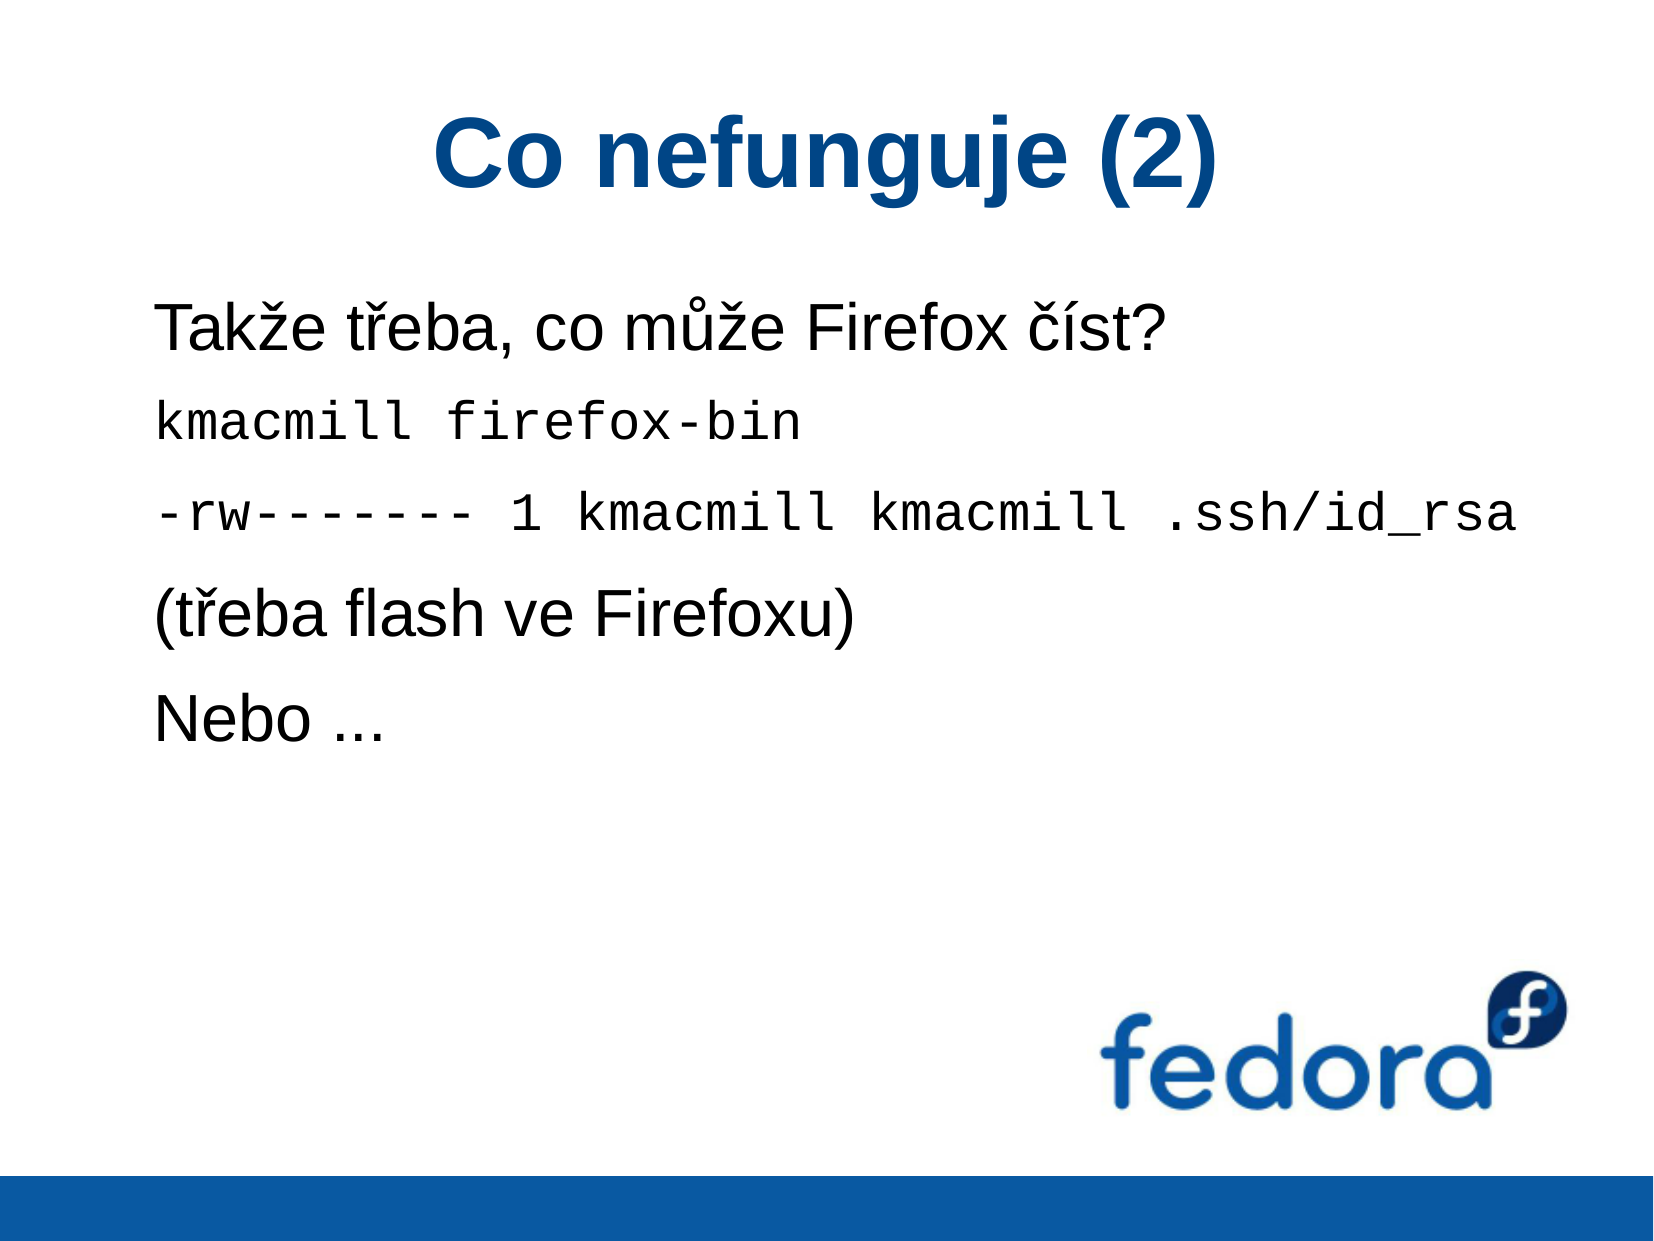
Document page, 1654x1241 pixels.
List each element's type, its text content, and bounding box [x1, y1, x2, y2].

list Takže třeba, co může Firefox číst? kmacmill firefox-bin -rw------- 1 kmacmill kmacmill .ssh/id_rsa (třeba flash ve Firefoxu) Nebo ... [82, 290, 1571, 1095]
picture [1087, 959, 1576, 1125]
picture [0, 1176, 1654, 1241]
title Co nefunguje (2) [82, 56, 1571, 250]
